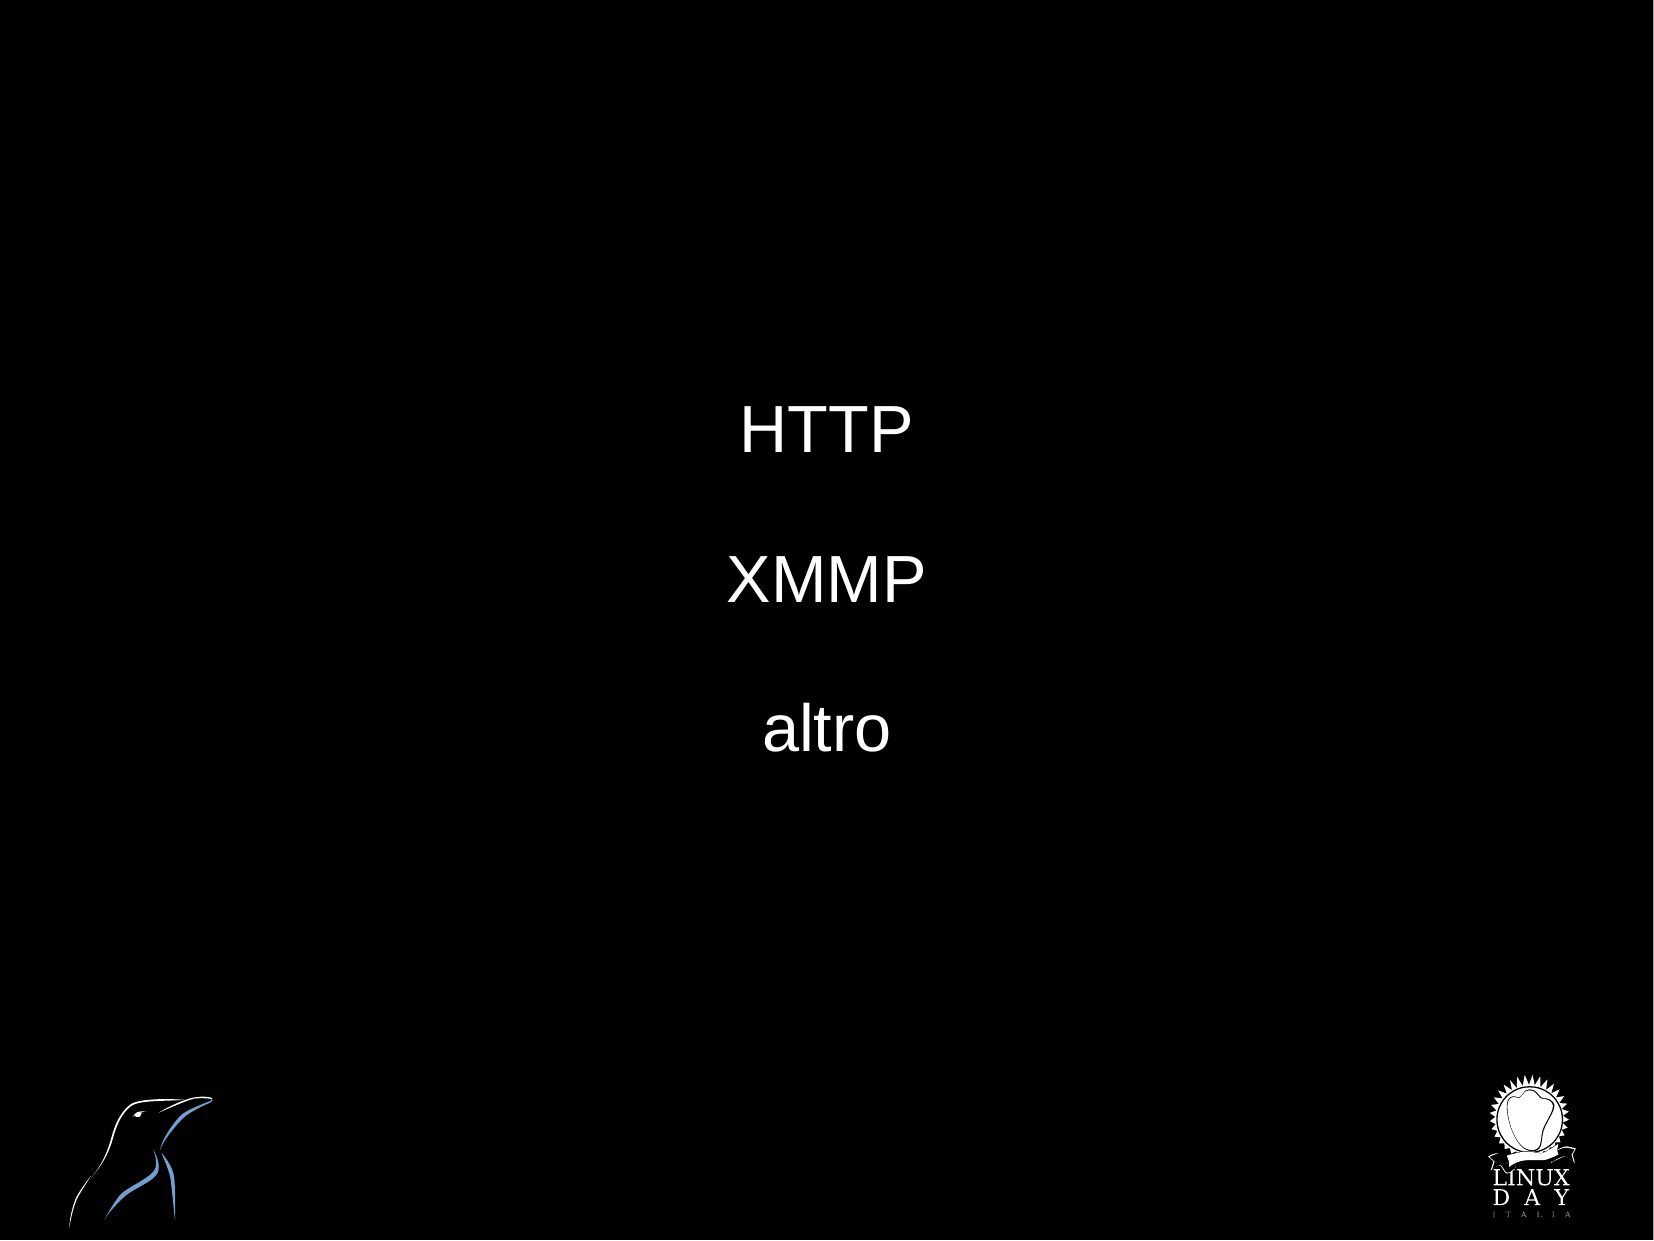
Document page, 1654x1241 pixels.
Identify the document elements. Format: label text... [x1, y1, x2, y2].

subtitle HTTP XMMP altro [82, 49, 1571, 1109]
